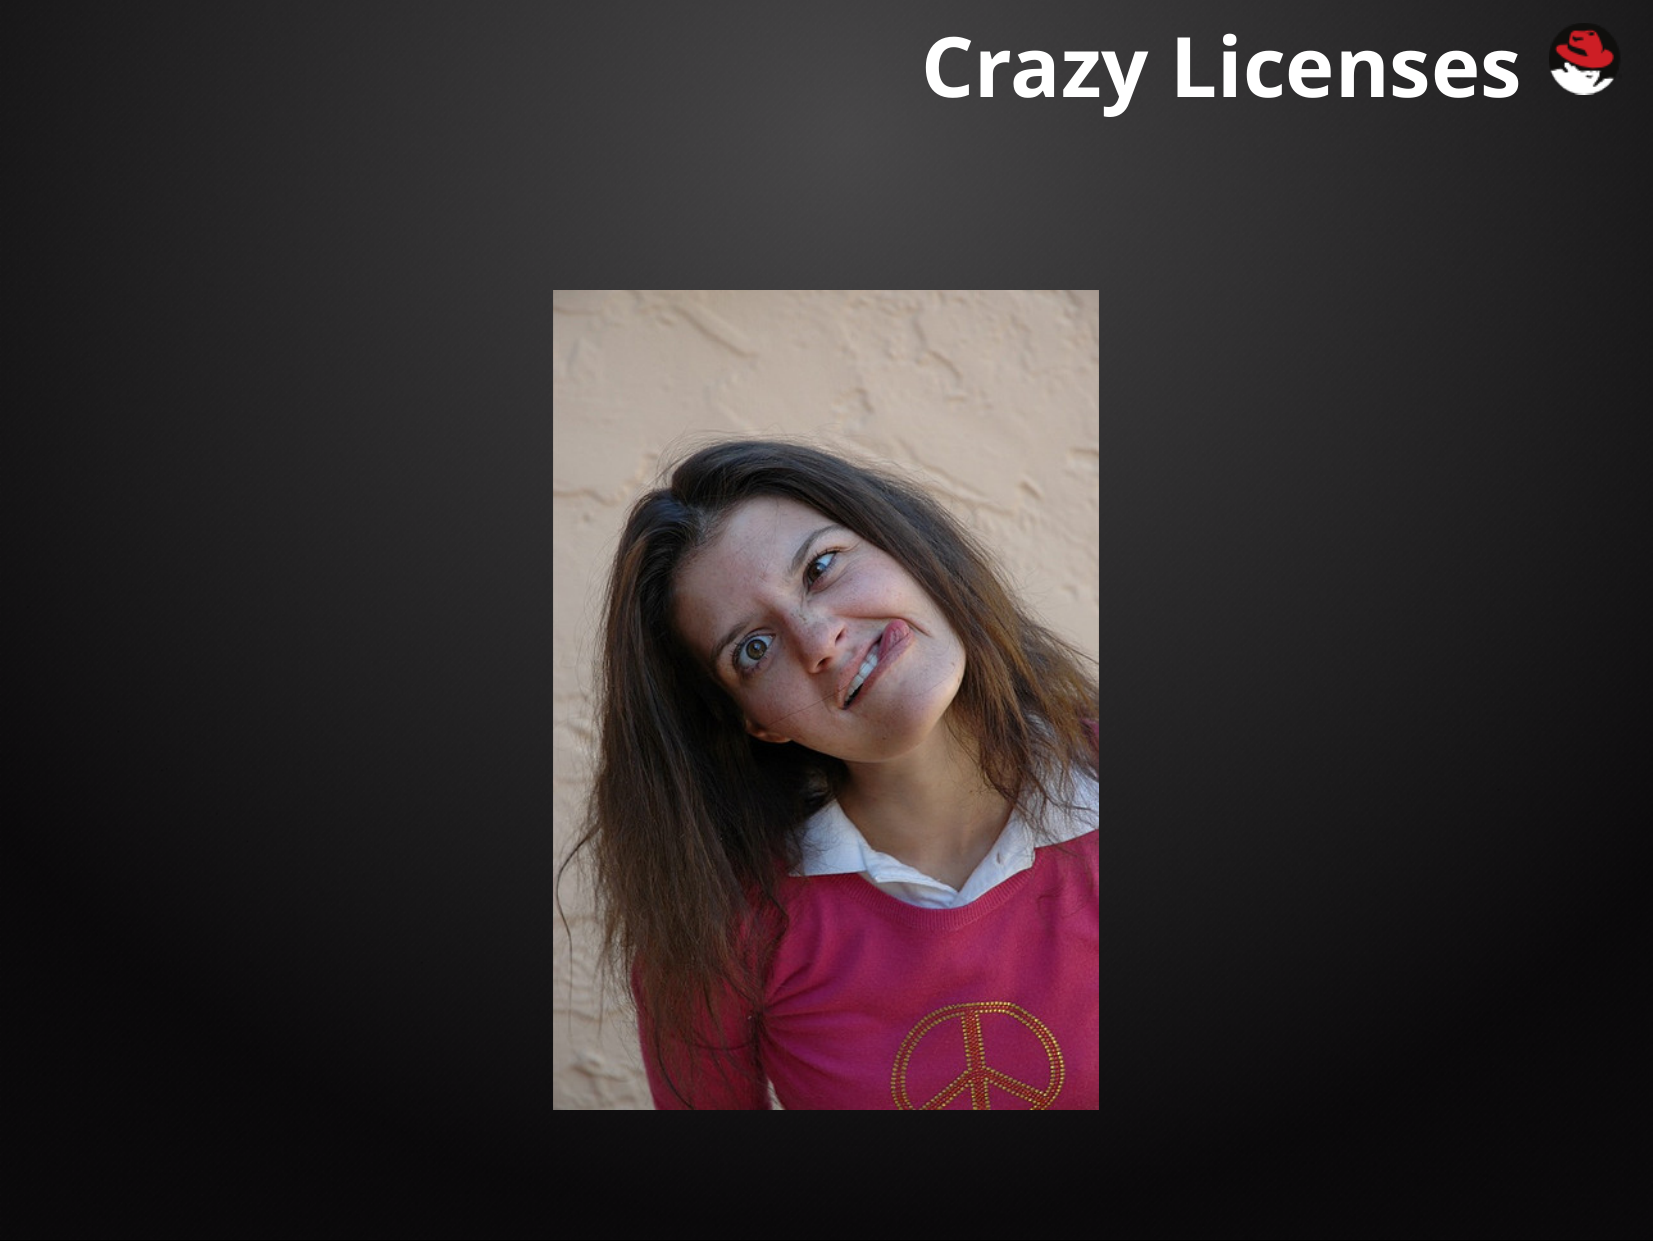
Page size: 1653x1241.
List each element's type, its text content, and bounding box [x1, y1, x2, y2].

title Crazy Licenses [87, 10, 1523, 111]
picture [0, 0, 1653, 1240]
